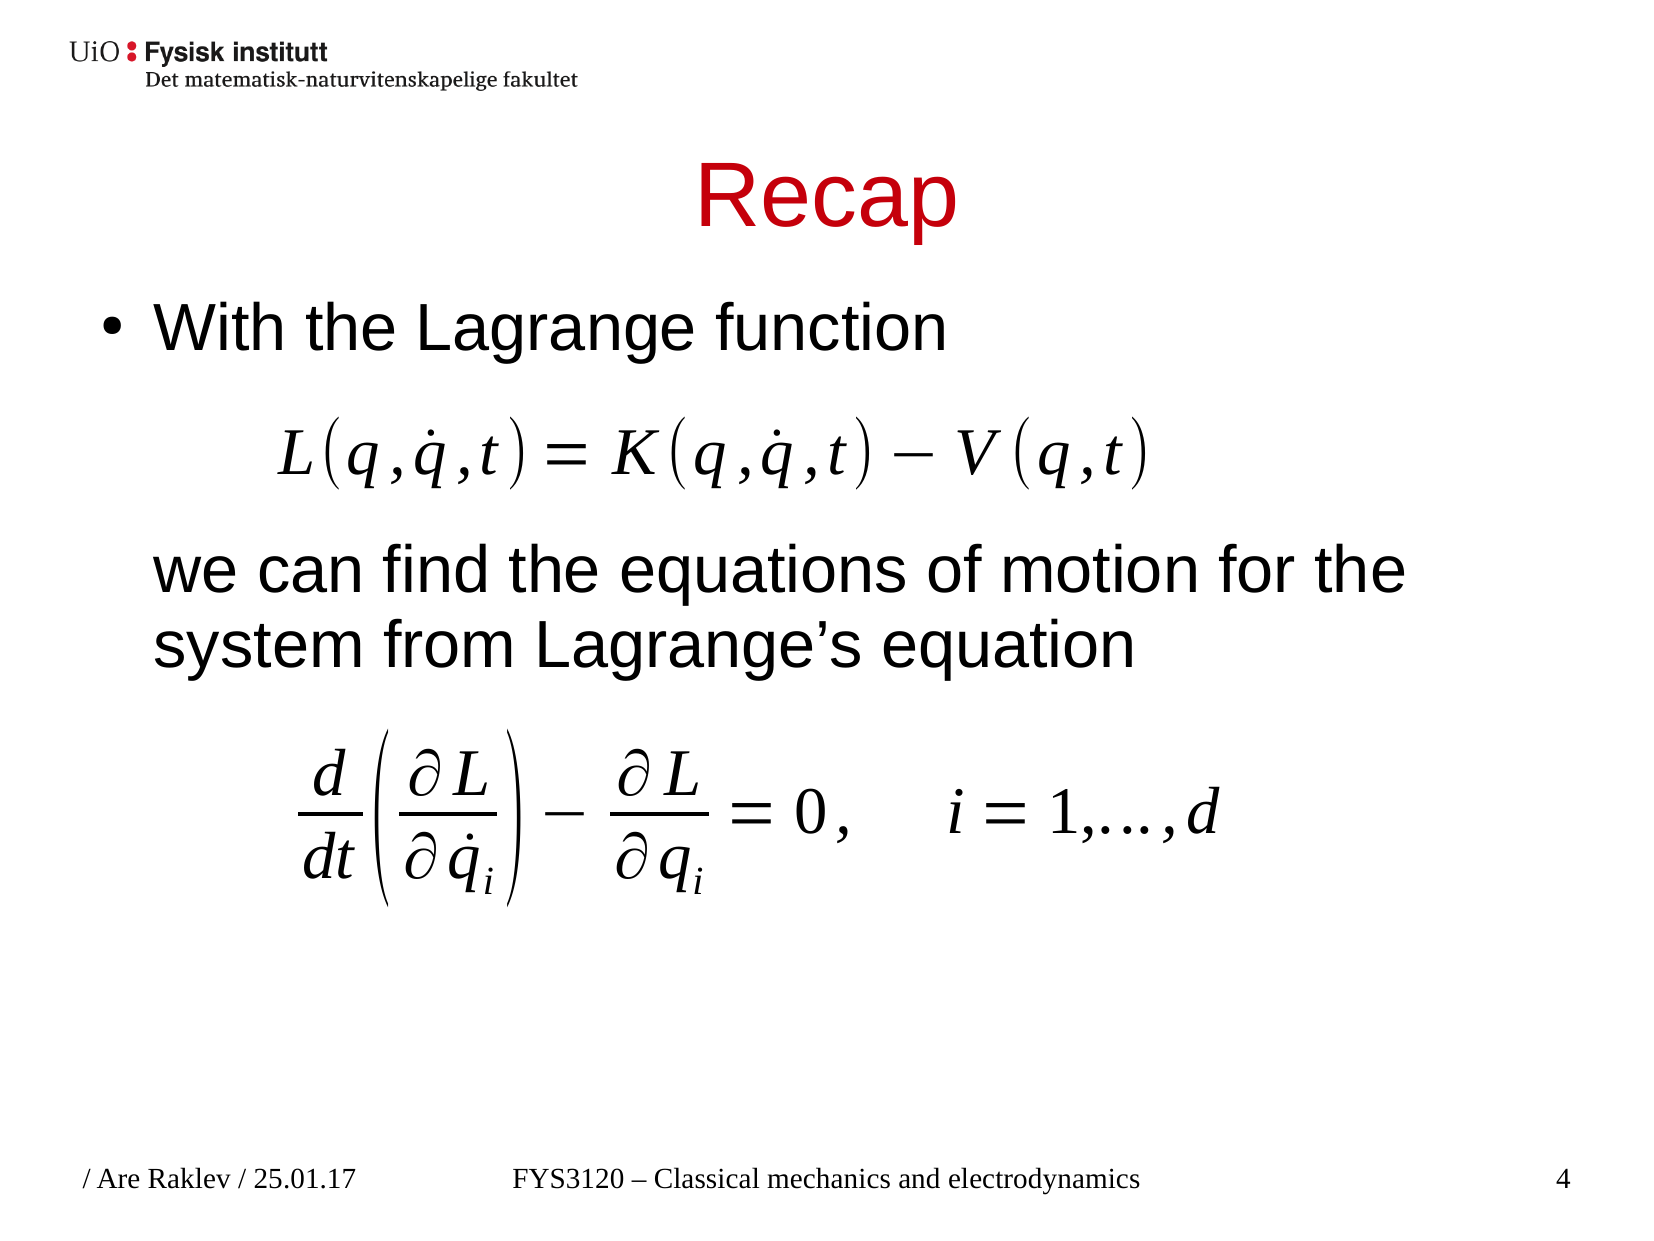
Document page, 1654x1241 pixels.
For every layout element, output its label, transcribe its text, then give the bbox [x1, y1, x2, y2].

chart [268, 413, 1157, 494]
list With the Lagrange function we can find the equations of motion for the system from Lagrange’s equation [82, 290, 1571, 1137]
title Recap [82, 90, 1571, 290]
picture [68, 37, 581, 93]
chart [289, 726, 1229, 912]
